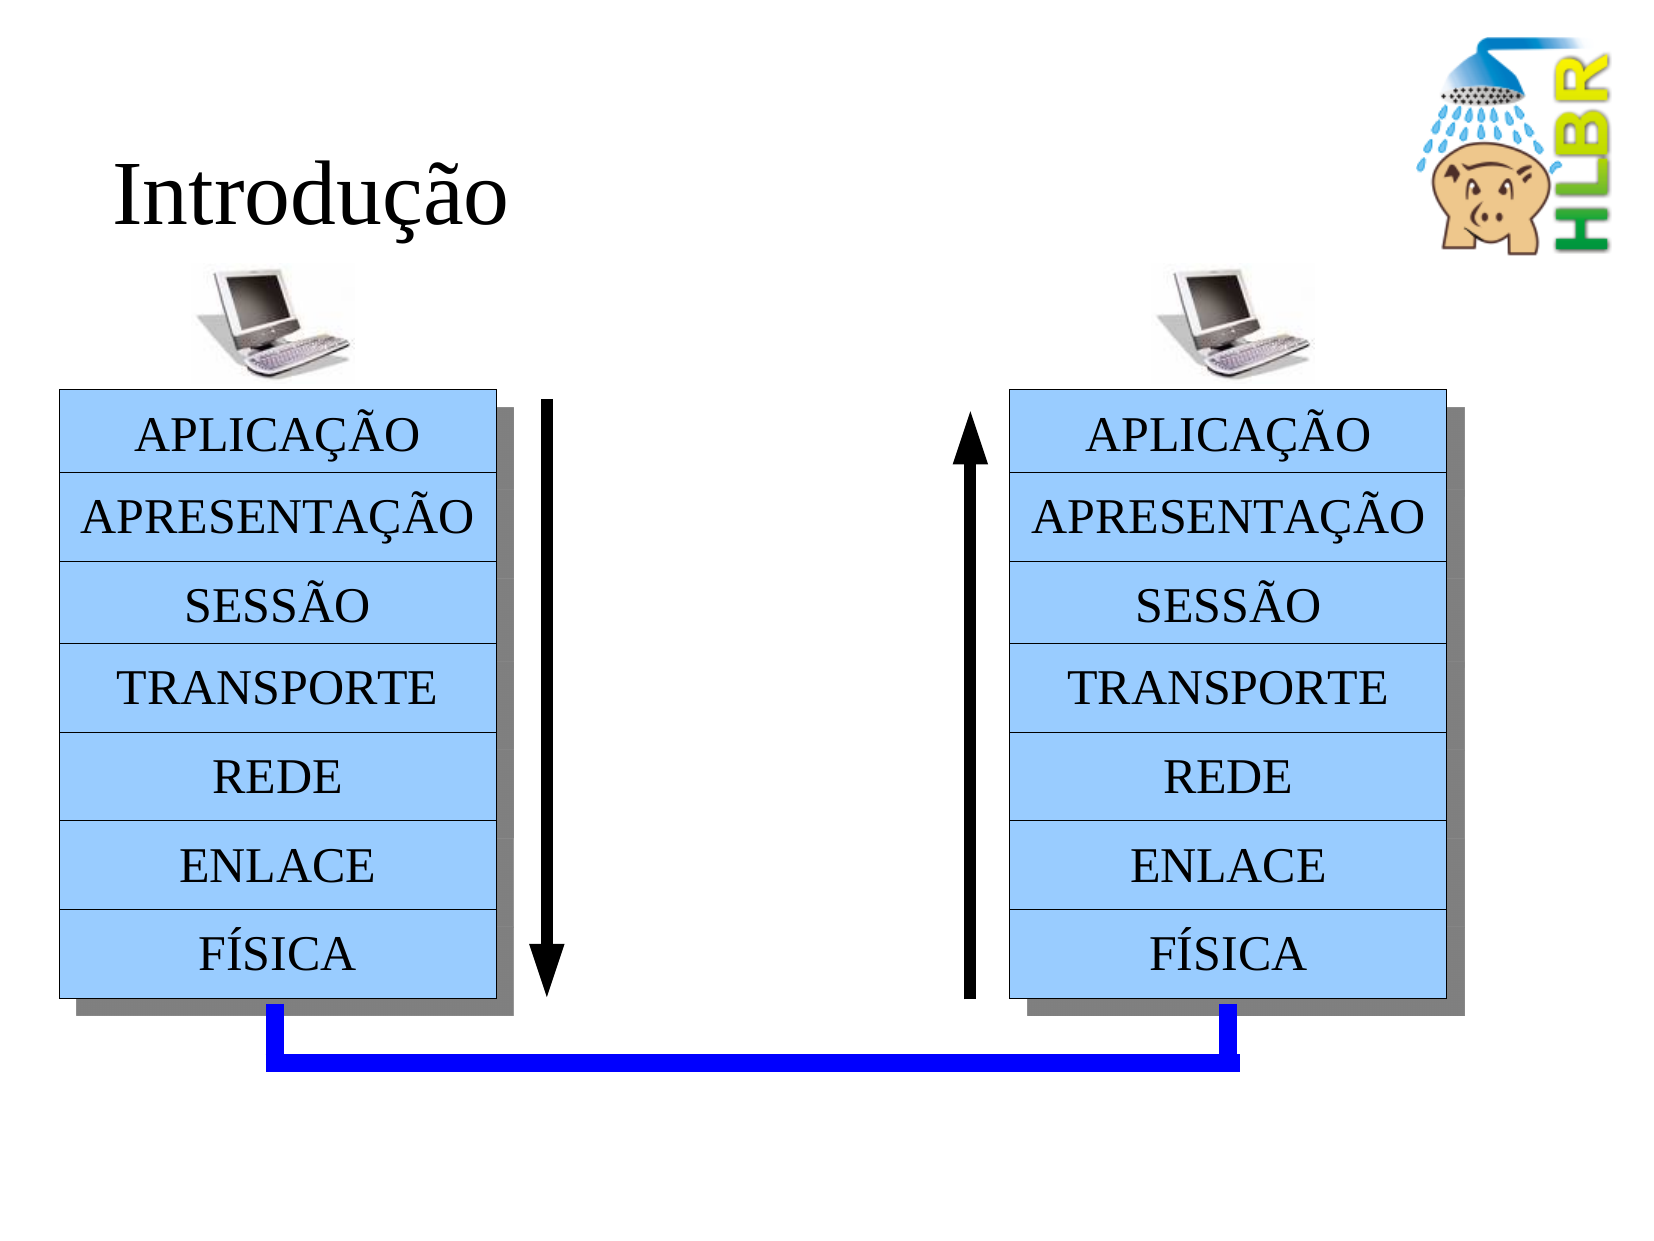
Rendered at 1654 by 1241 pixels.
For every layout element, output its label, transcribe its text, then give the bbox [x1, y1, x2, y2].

picture [1151, 263, 1315, 384]
text_box APLICAÇÃO [59, 389, 497, 472]
text_box SESSÃO [59, 561, 497, 643]
picture [1416, 37, 1612, 260]
text_box SESSÃO [1009, 561, 1447, 643]
picture [191, 263, 355, 384]
text_box FÍSICA [1009, 909, 1447, 999]
text_box ENLACE [59, 820, 497, 909]
text_box APLICAÇÃO [1009, 389, 1447, 472]
text_box APRESENTAÇÃO [59, 472, 497, 561]
text_box TRANSPORTE [59, 643, 497, 732]
text_box REDE [1009, 732, 1447, 820]
text_box ENLACE [1009, 820, 1447, 909]
text_box APRESENTAÇÃO [1009, 472, 1447, 561]
text_box TRANSPORTE [1009, 643, 1447, 732]
title Introdução [112, 76, 1388, 312]
text_box FÍSICA [59, 909, 497, 999]
text_box REDE [59, 732, 497, 820]
